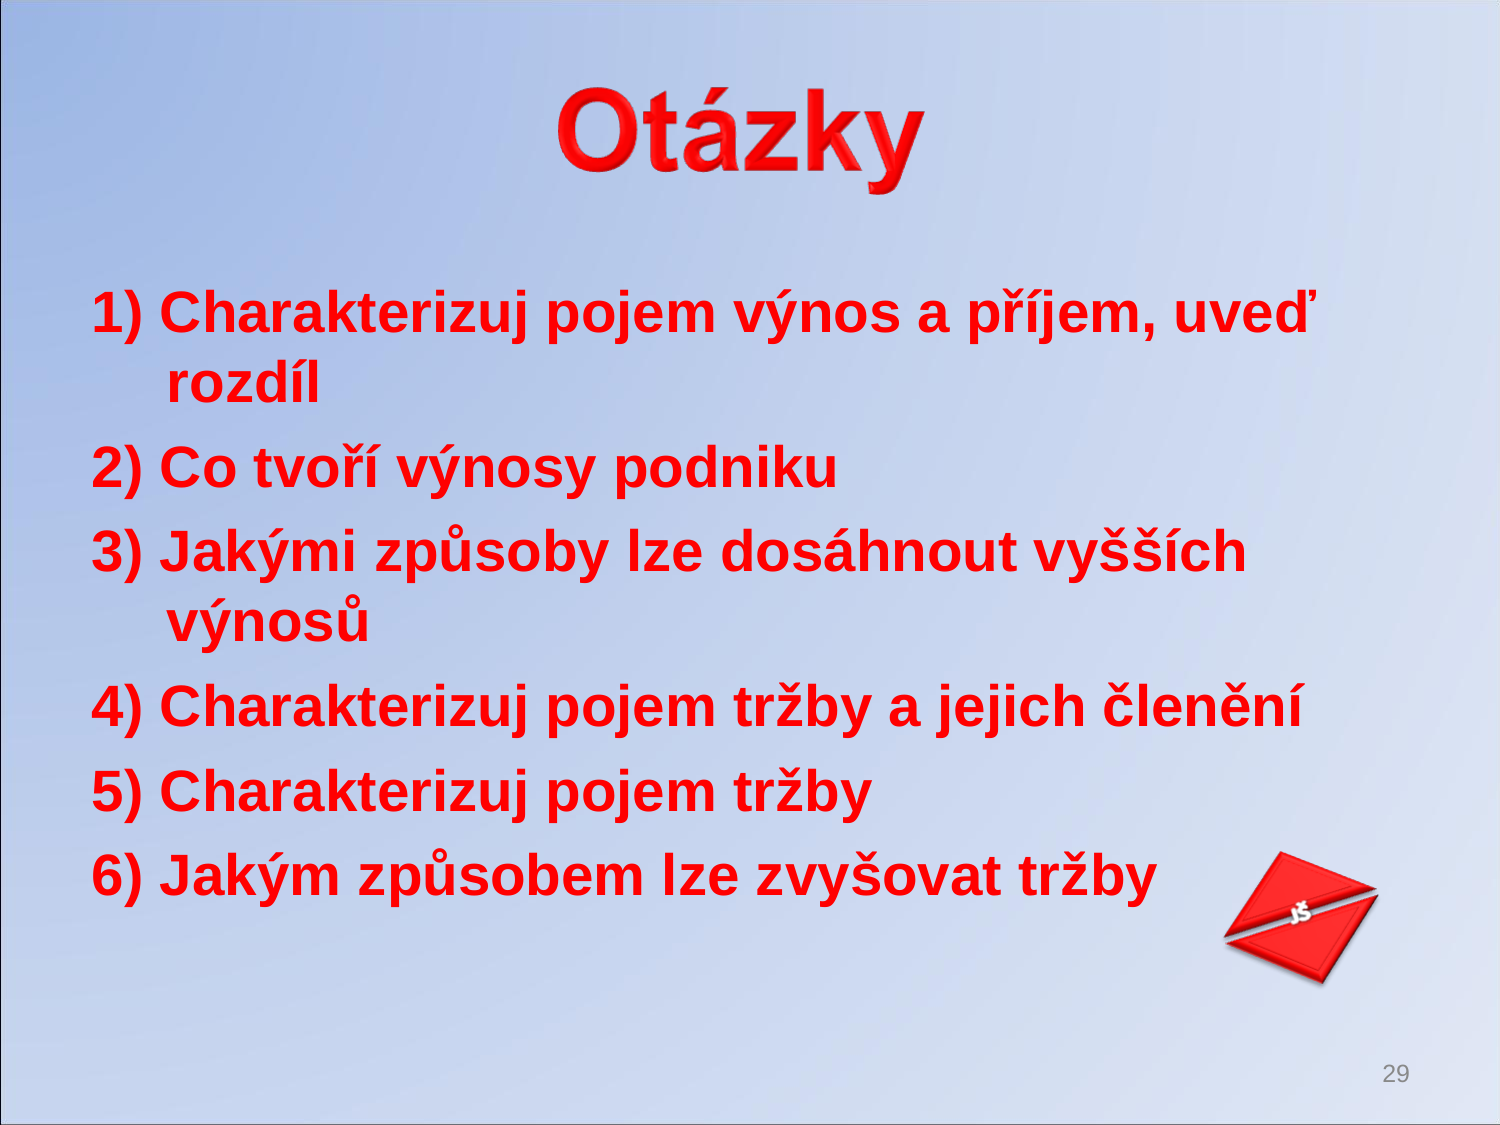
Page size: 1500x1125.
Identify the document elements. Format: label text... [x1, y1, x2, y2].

picture [0, 0, 1500, 1125]
list 1) Charakterizuj pojem výnos a příjem, uveď rozdíl 2) Co tvoří výnosy podniku 3) Jakými způsoby lze dosáhnout vyšších výnosů 4) Charakterizuj pojem tržby a jejich členění 5) Charakterizuj pojem tržby 6) Jakým způsobem lze zvyšovat tržby [76, 267, 1427, 1060]
text_box <číslo> [1074, 1042, 1426, 1103]
